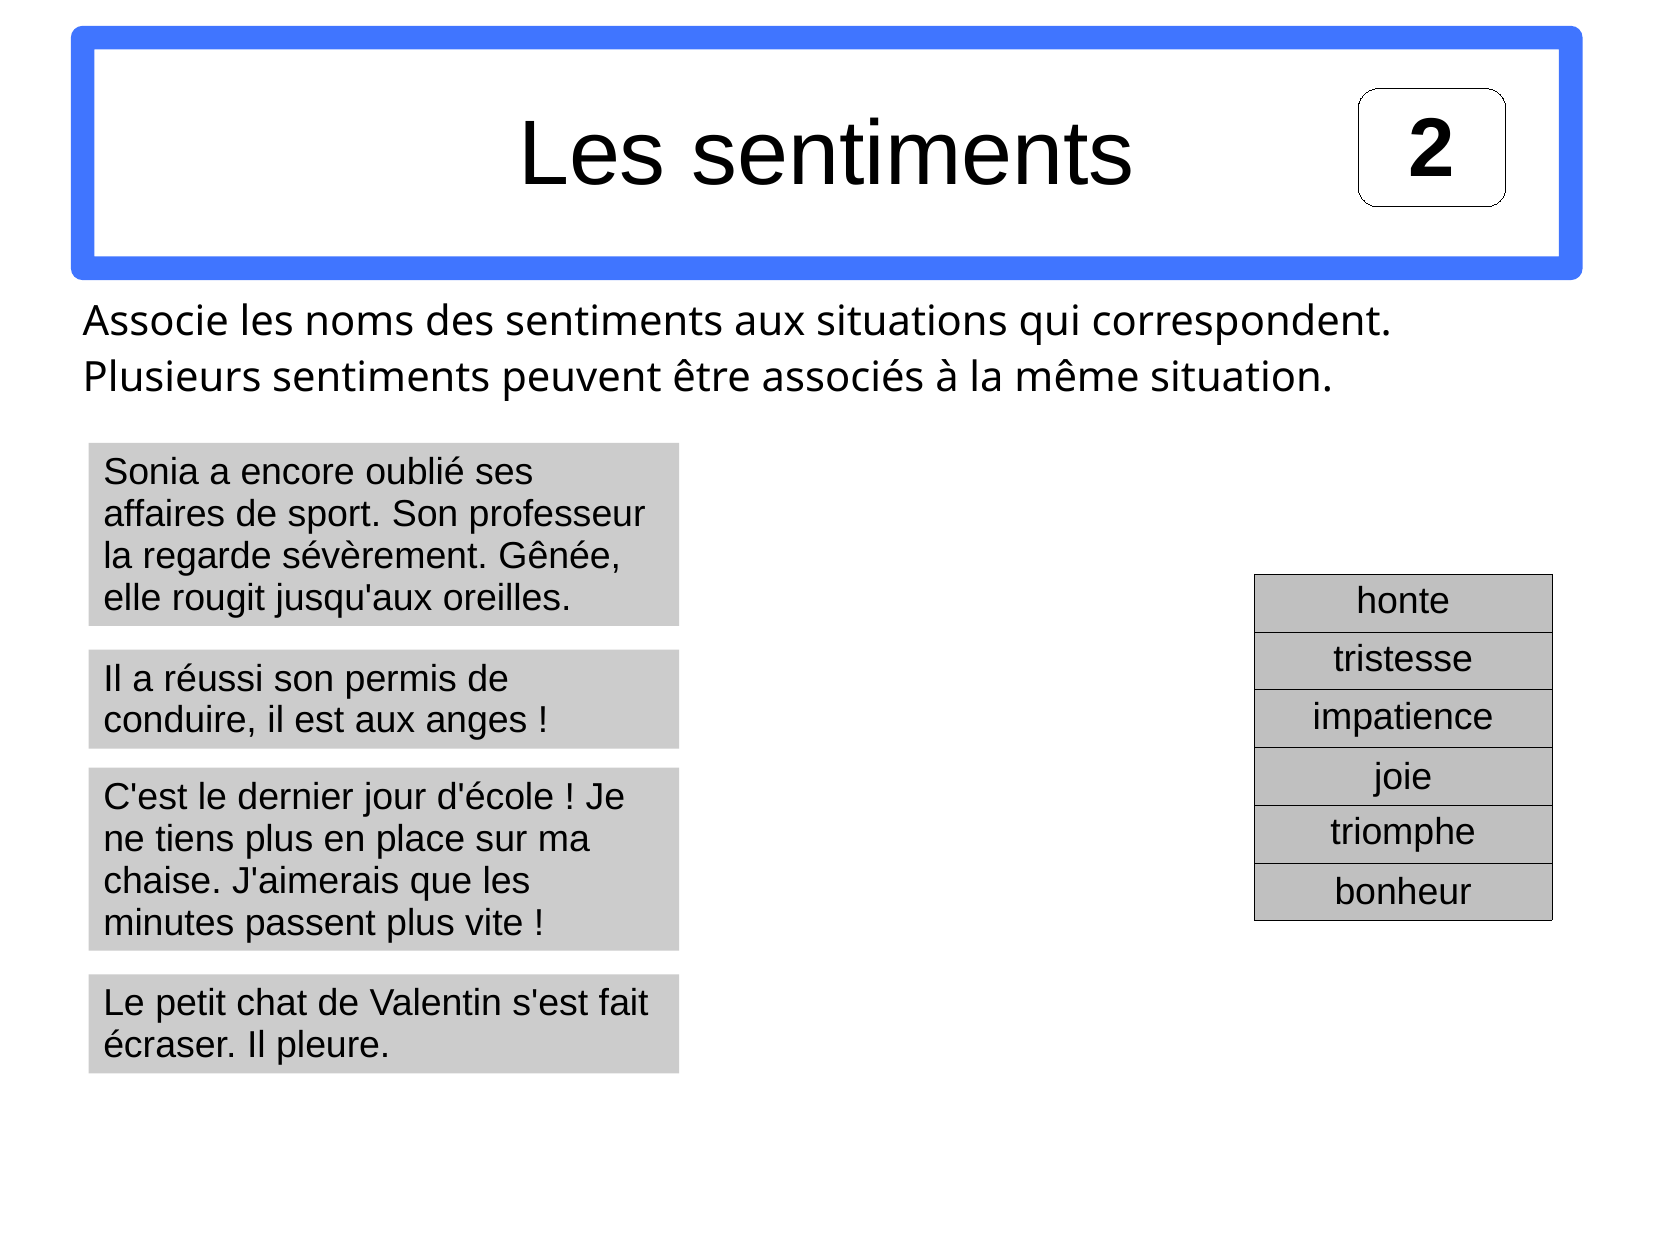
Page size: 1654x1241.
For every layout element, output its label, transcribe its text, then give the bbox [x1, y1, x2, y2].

table_cell tristesse [1255, 633, 1552, 689]
table_cell triomphe [1255, 806, 1552, 863]
text_box Sonia a encore oublié ses affaires de sport. Son professeur la regarde sévèrement. Gênée, elle rougit jusqu'aux oreilles. [88, 442, 680, 626]
text_box 2 [1358, 88, 1506, 207]
table_cell joie [1255, 748, 1552, 805]
table_header honte [1255, 575, 1552, 632]
title Les sentiments [82, 37, 1571, 269]
table_cell impatience [1255, 690, 1552, 747]
text_box C'est le dernier jour d'école ! Je ne tiens plus en place sur ma chaise. J'aimerais que les minutes passent plus vite ! [88, 767, 680, 951]
text_box Il a réussi son permis de conduire, il est aux anges ! [88, 649, 680, 749]
text_box Le petit chat de Valentin s'est fait écraser. Il pleure. [88, 974, 680, 1074]
subtitle Associe les noms des sentiments aux situations qui correspondent. Plusieurs sentiments peuvent être associés à la même situation. [82, 290, 1571, 1109]
table_cell bonheur [1255, 864, 1552, 920]
